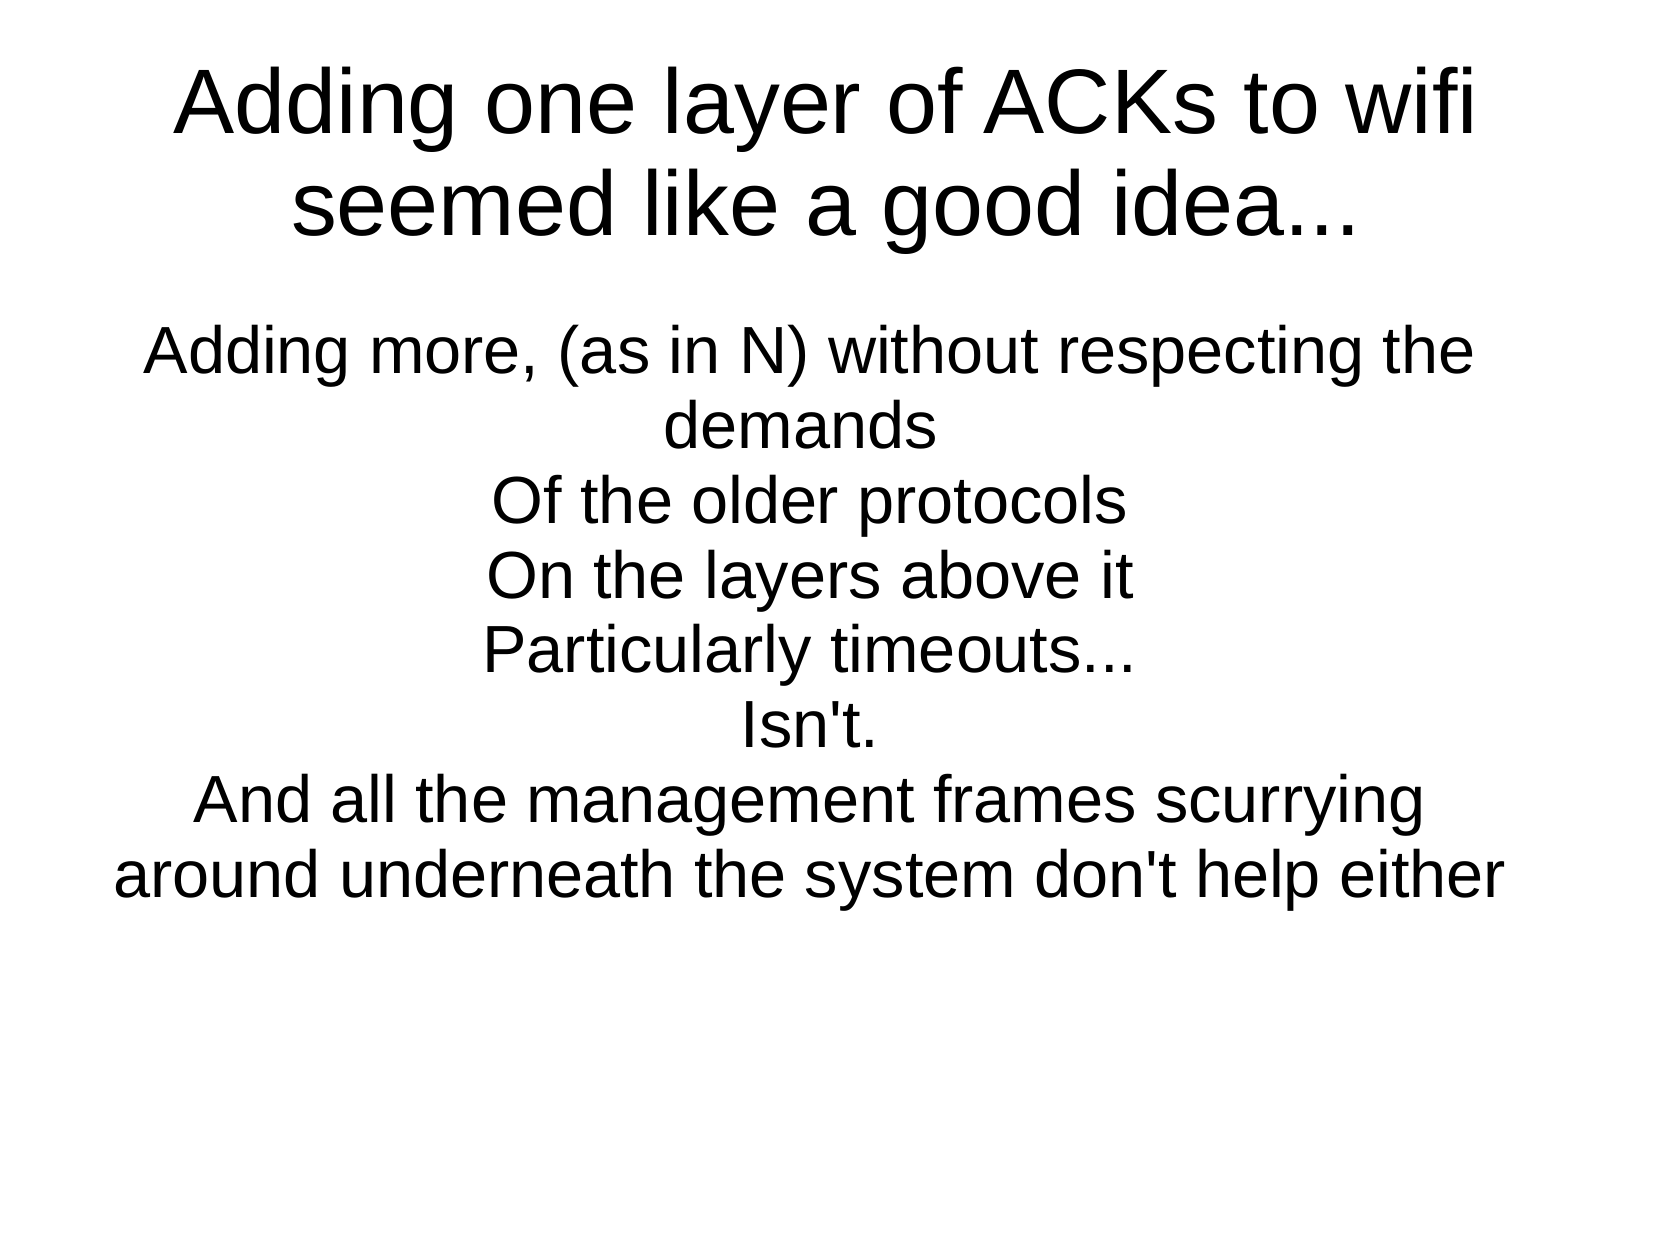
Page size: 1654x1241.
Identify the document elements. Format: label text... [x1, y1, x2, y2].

subtitle Adding more, (as in N) without respecting the demands Of the older protocols On the layers above it Particularly timeouts... Isn't. And all the management frames scurrying around underneath the system don't help either [82, 290, 1538, 1010]
title Adding one layer of ACKs to wifi seemed like a good idea... [82, 49, 1571, 257]
